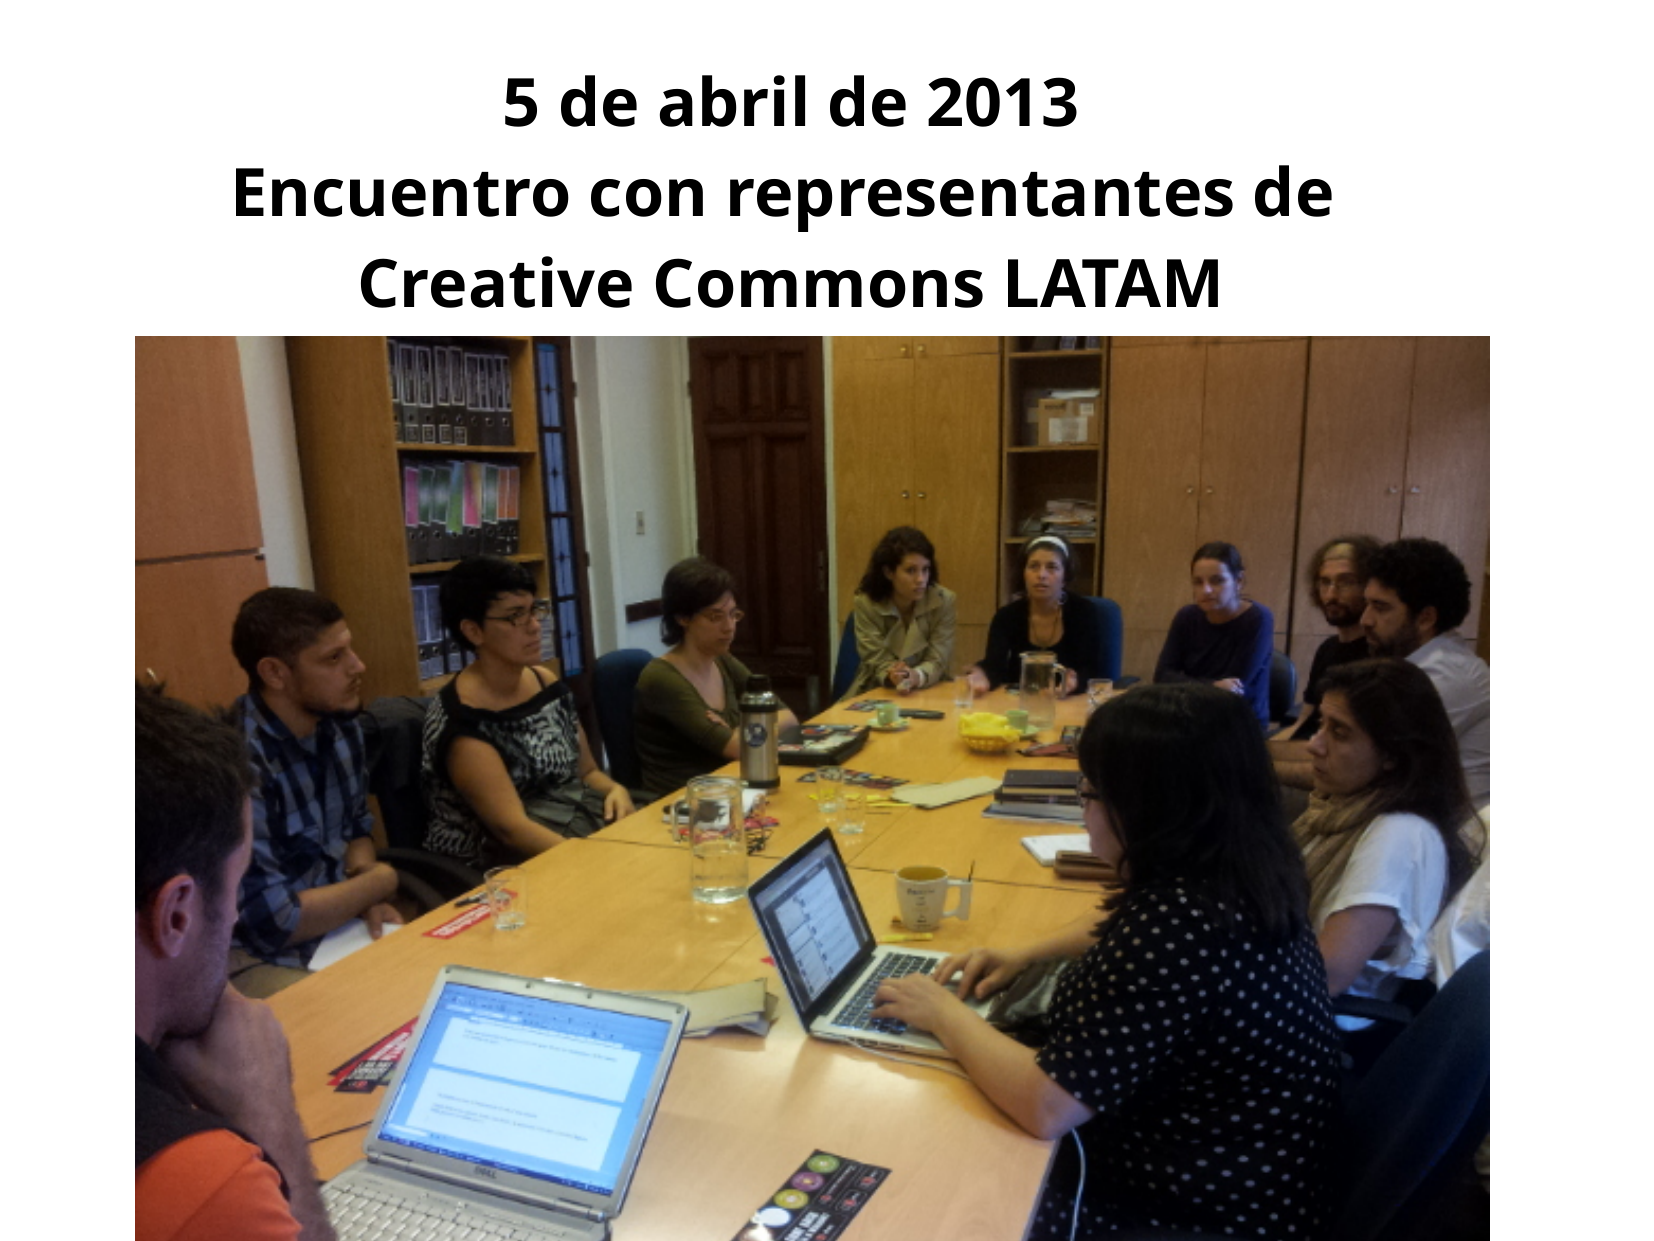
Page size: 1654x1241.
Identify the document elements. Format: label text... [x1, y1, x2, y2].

picture [135, 345, 1490, 1241]
text_box 5 de abril de 2013 Encuentro con representantes de Creative Commons LATAM [0, 47, 1607, 345]
